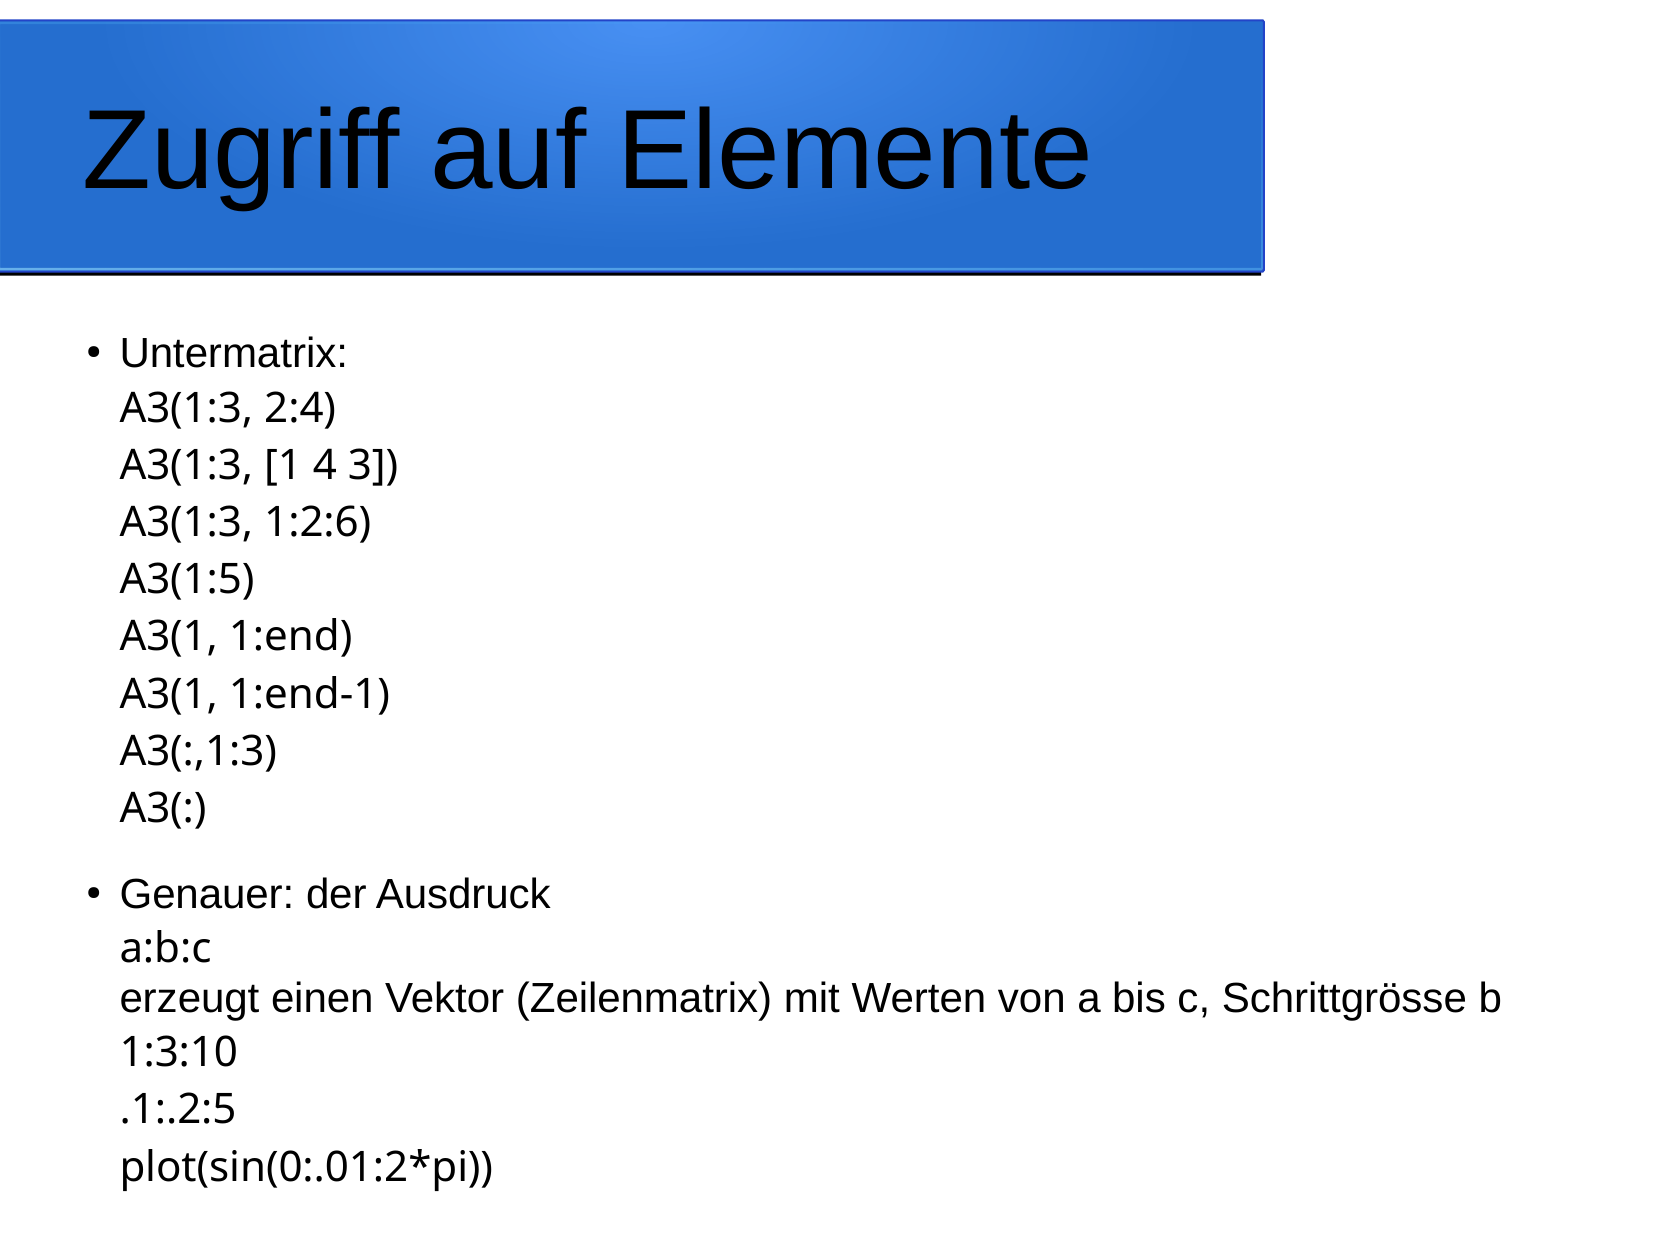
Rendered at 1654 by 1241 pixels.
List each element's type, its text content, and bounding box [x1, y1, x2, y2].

list Untermatrix: A3(1:3, 2:4) A3(1:3, [1 4 3]) A3(1:3, 1:2:6) A3(1:5) A3(1, 1:end) A3(1, 1:end-1) A3(:,1:3) A3(:) Genauer: der Ausdruck a:b:c erzeugt einen Vektor (Zeilenmatrix) mit Werten von a bis c, Schrittgrösse b 1:3:10 .1:.2:5 plot(sin(0:.01:2*pi)) [75, 330, 1564, 1201]
title Zugriff auf Elemente [82, 47, 1235, 252]
